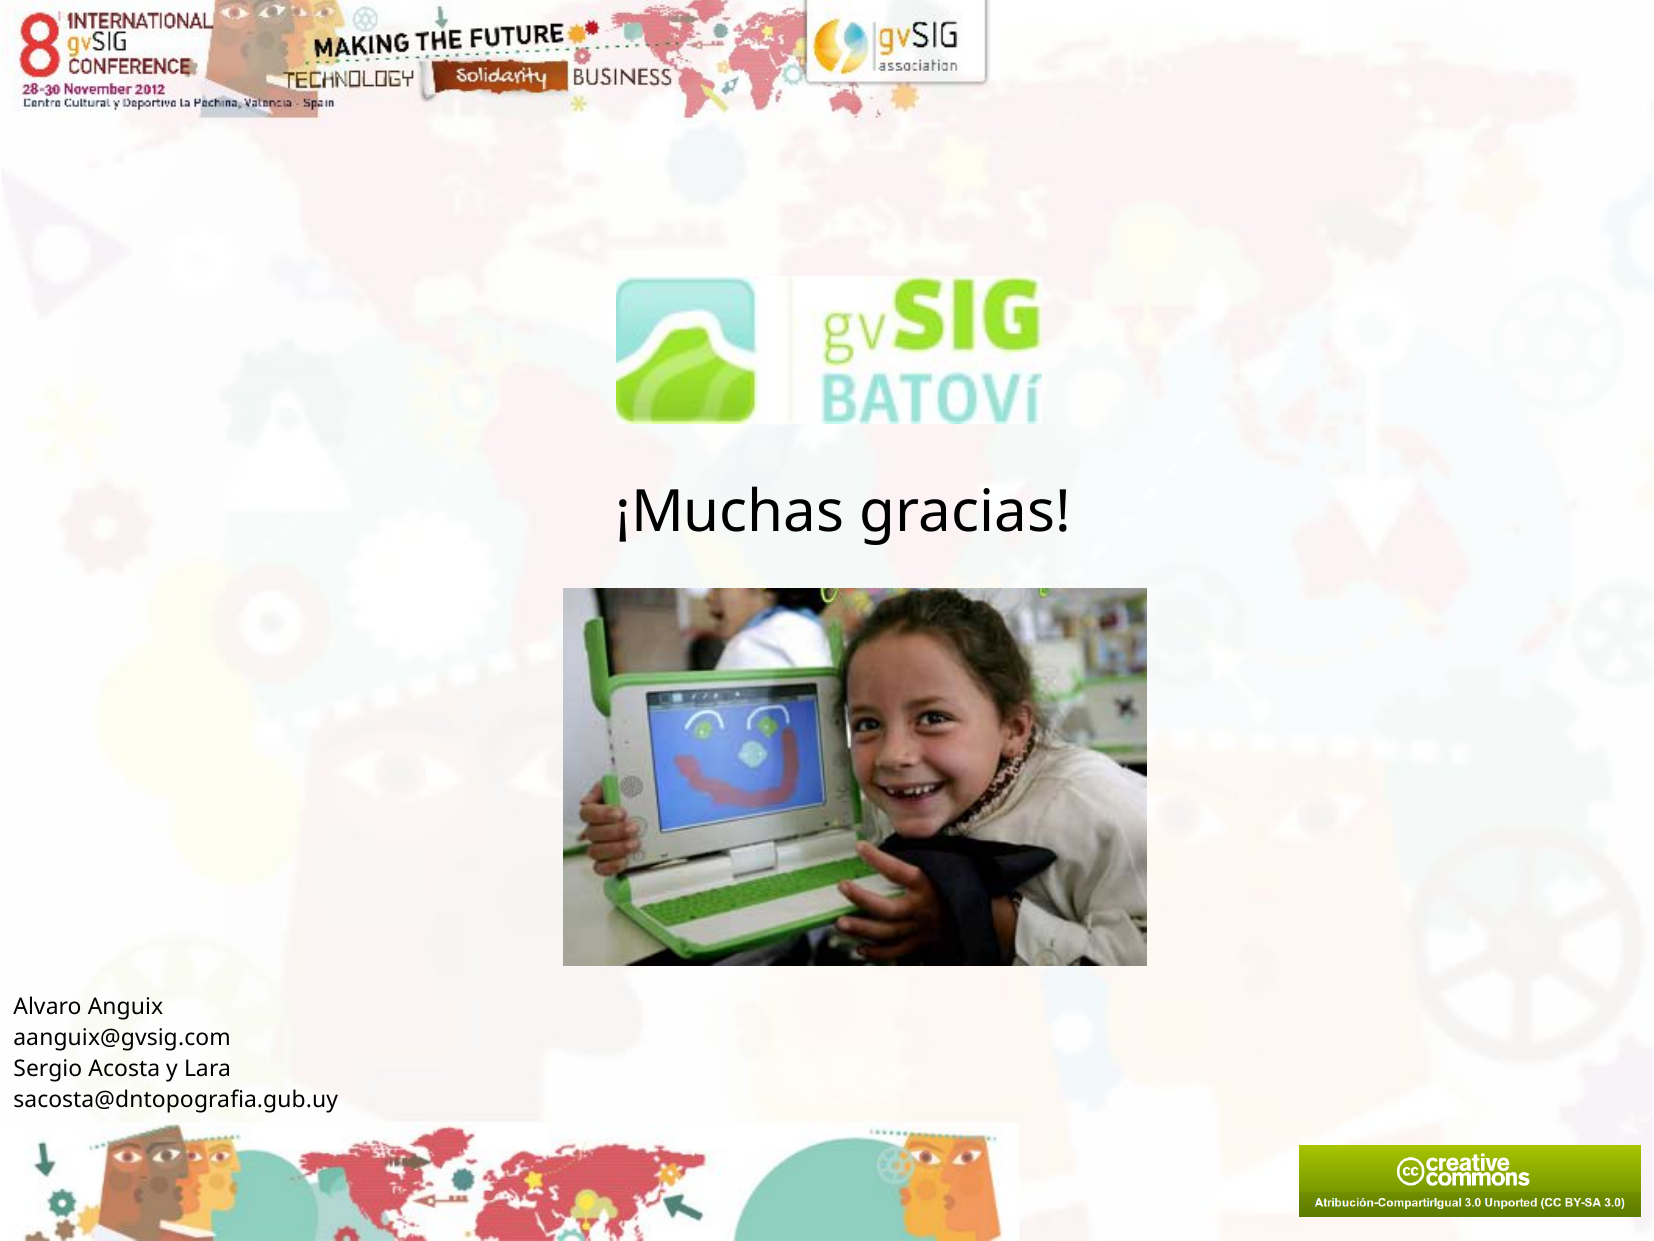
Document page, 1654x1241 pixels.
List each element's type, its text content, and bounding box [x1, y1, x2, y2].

text_box Alvaro Anguix aanguix@gvsig.com Sergio Acosta y Lara sacosta@dntopografia.gub.uy [0, 950, 384, 1105]
picture [1, 0, 1654, 1241]
text_box ¡Muchas gracias! [600, 461, 1114, 542]
